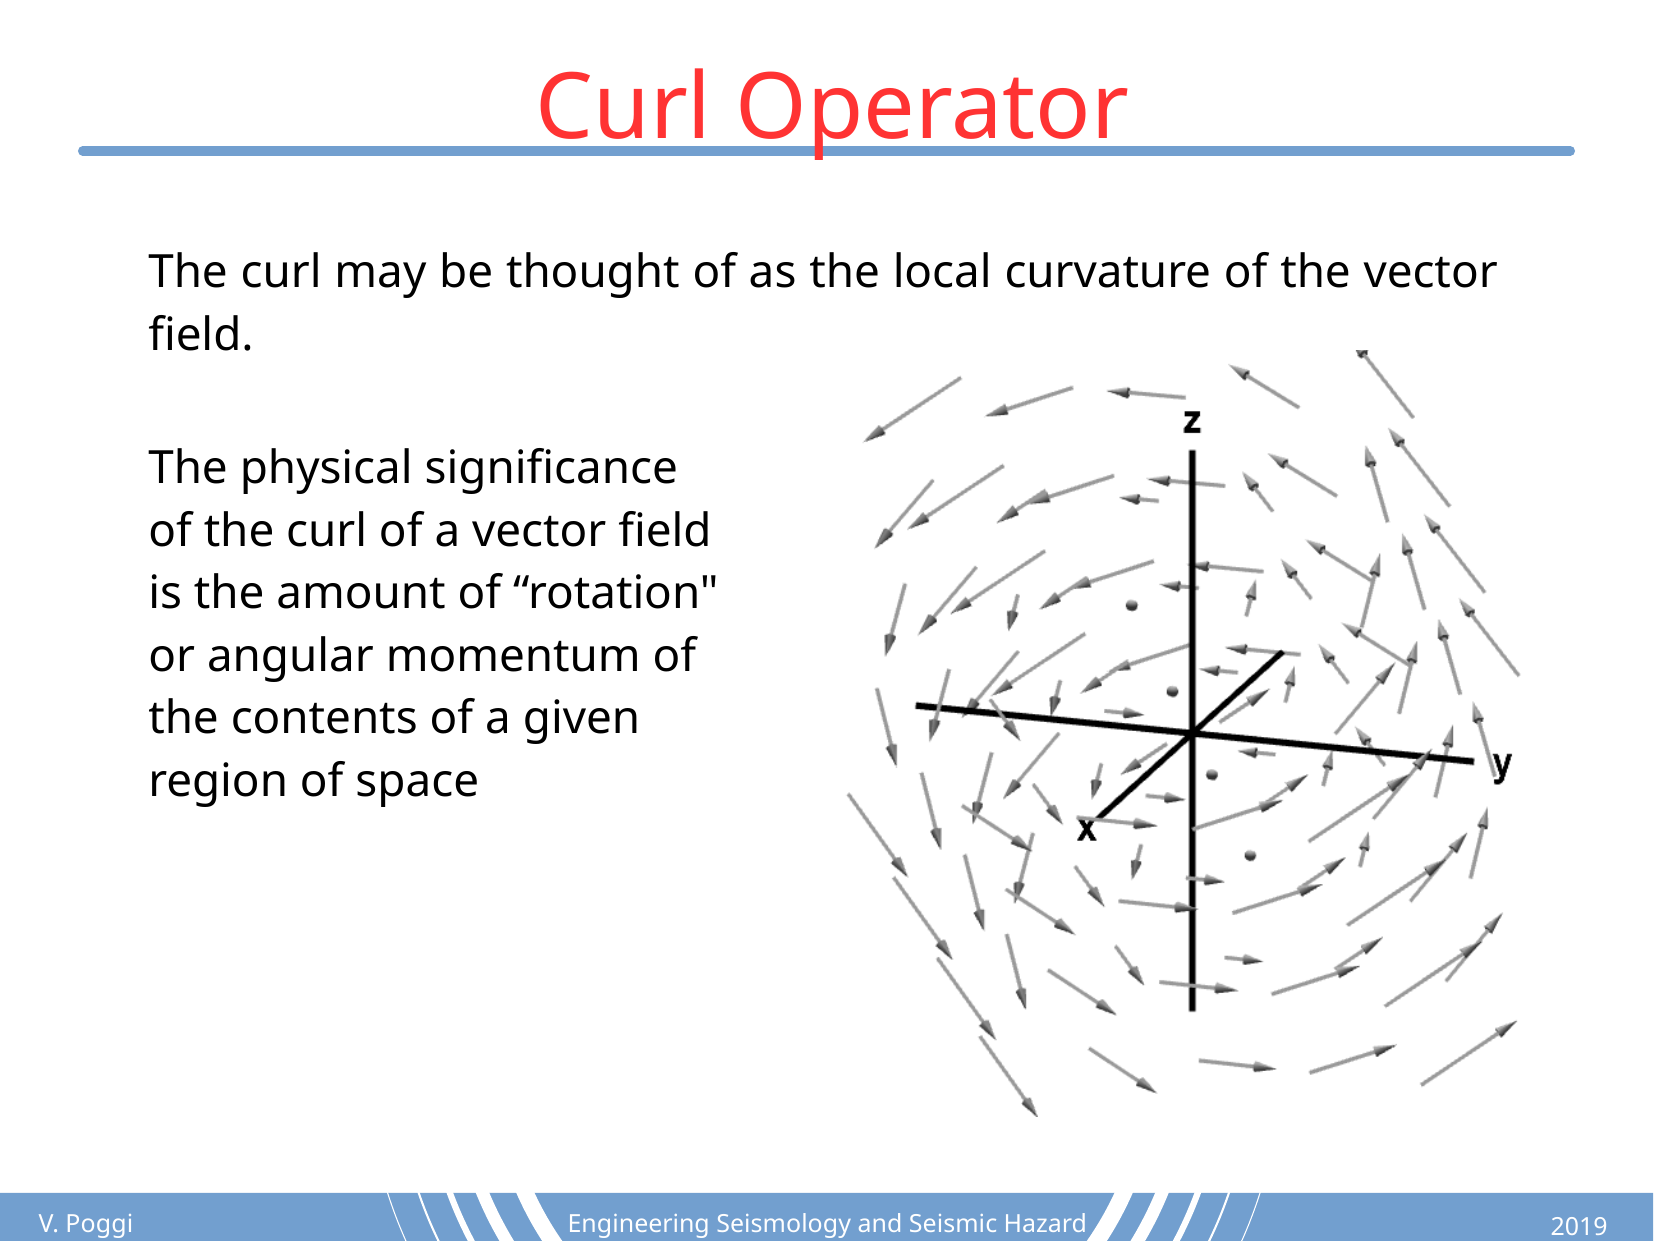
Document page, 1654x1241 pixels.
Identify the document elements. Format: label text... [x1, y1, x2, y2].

text_box Curl Operator [90, 33, 1576, 156]
text_box The curl may be thought of as the local curvature of the vector field. [133, 231, 1514, 460]
picture [809, 350, 1576, 1117]
text_box The physical significance of the curl of a vector field is the amount of “rotation" or angular momentum of the contents of a given region of space [133, 427, 741, 815]
